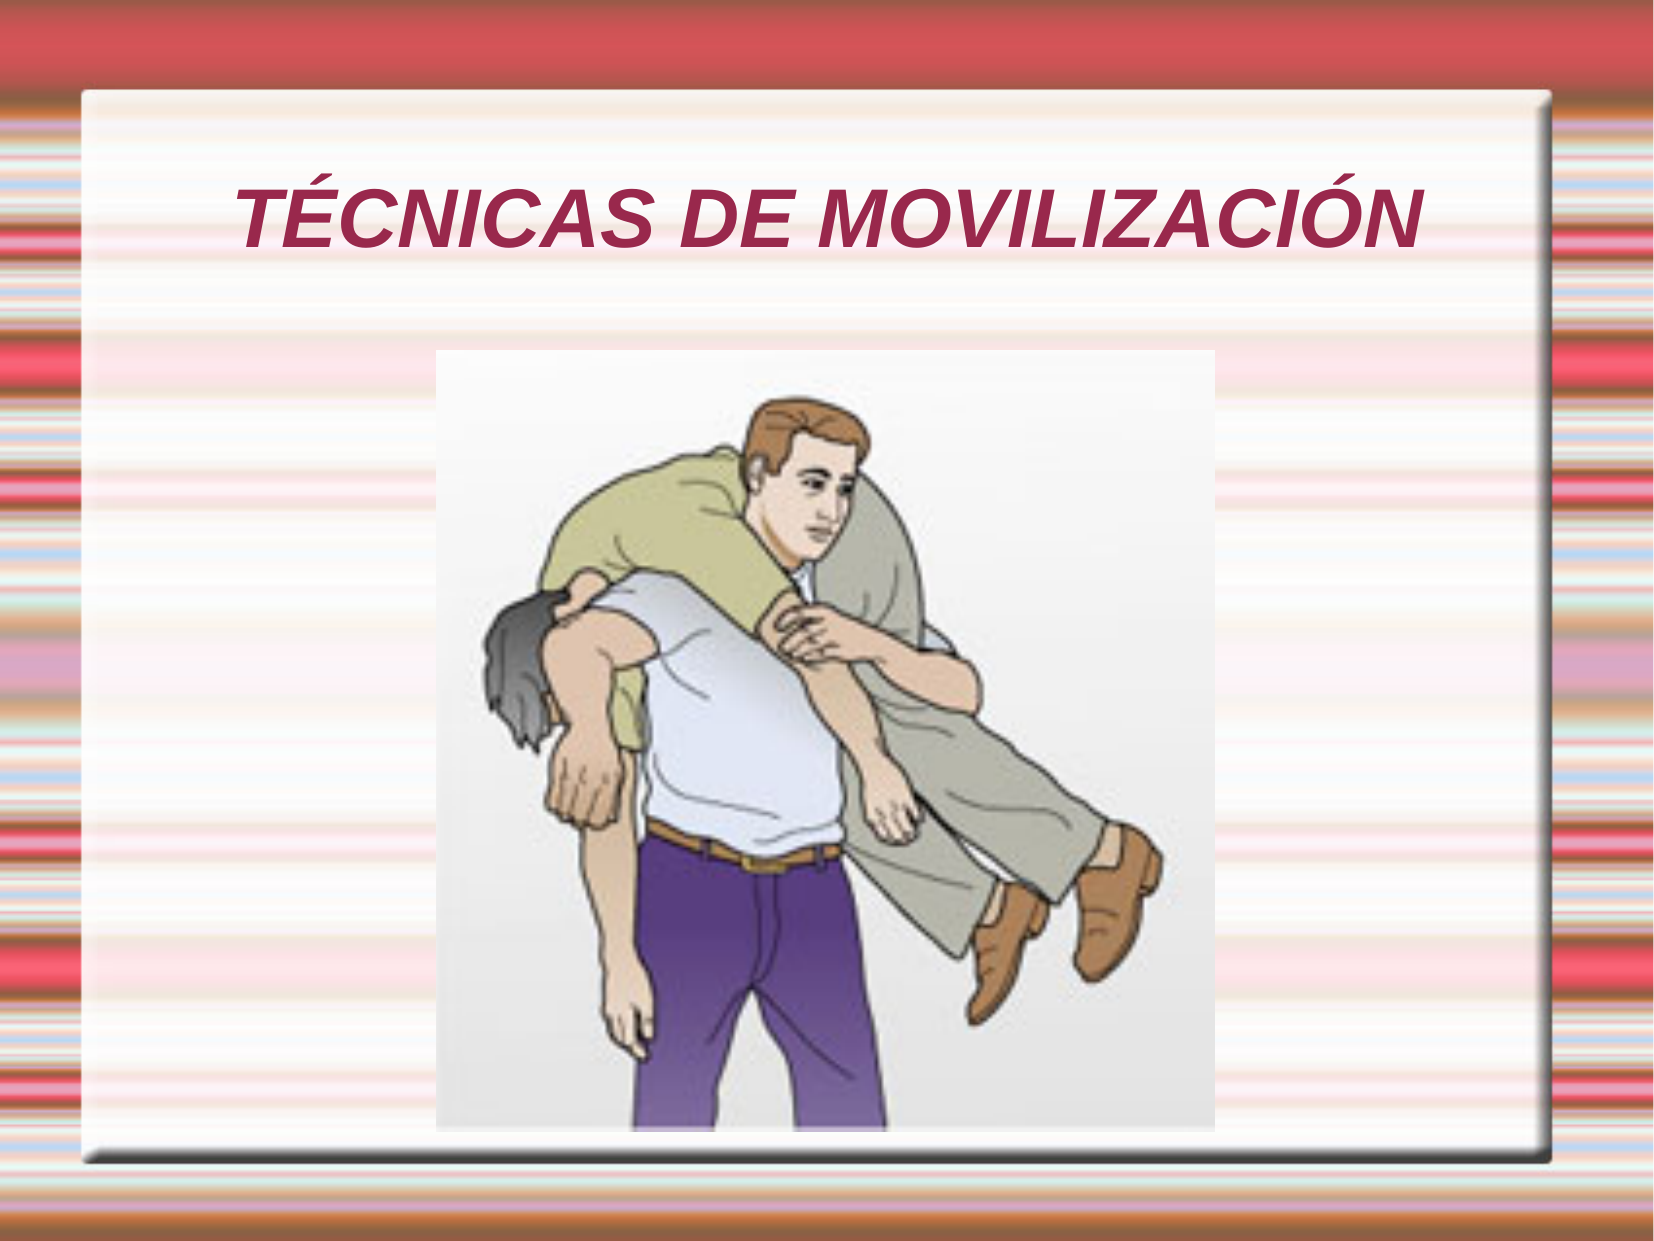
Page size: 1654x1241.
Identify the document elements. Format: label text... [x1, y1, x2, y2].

picture [0, 0, 1654, 1241]
title TÉCNICAS DE MOVILIZACIÓN [121, 114, 1534, 322]
